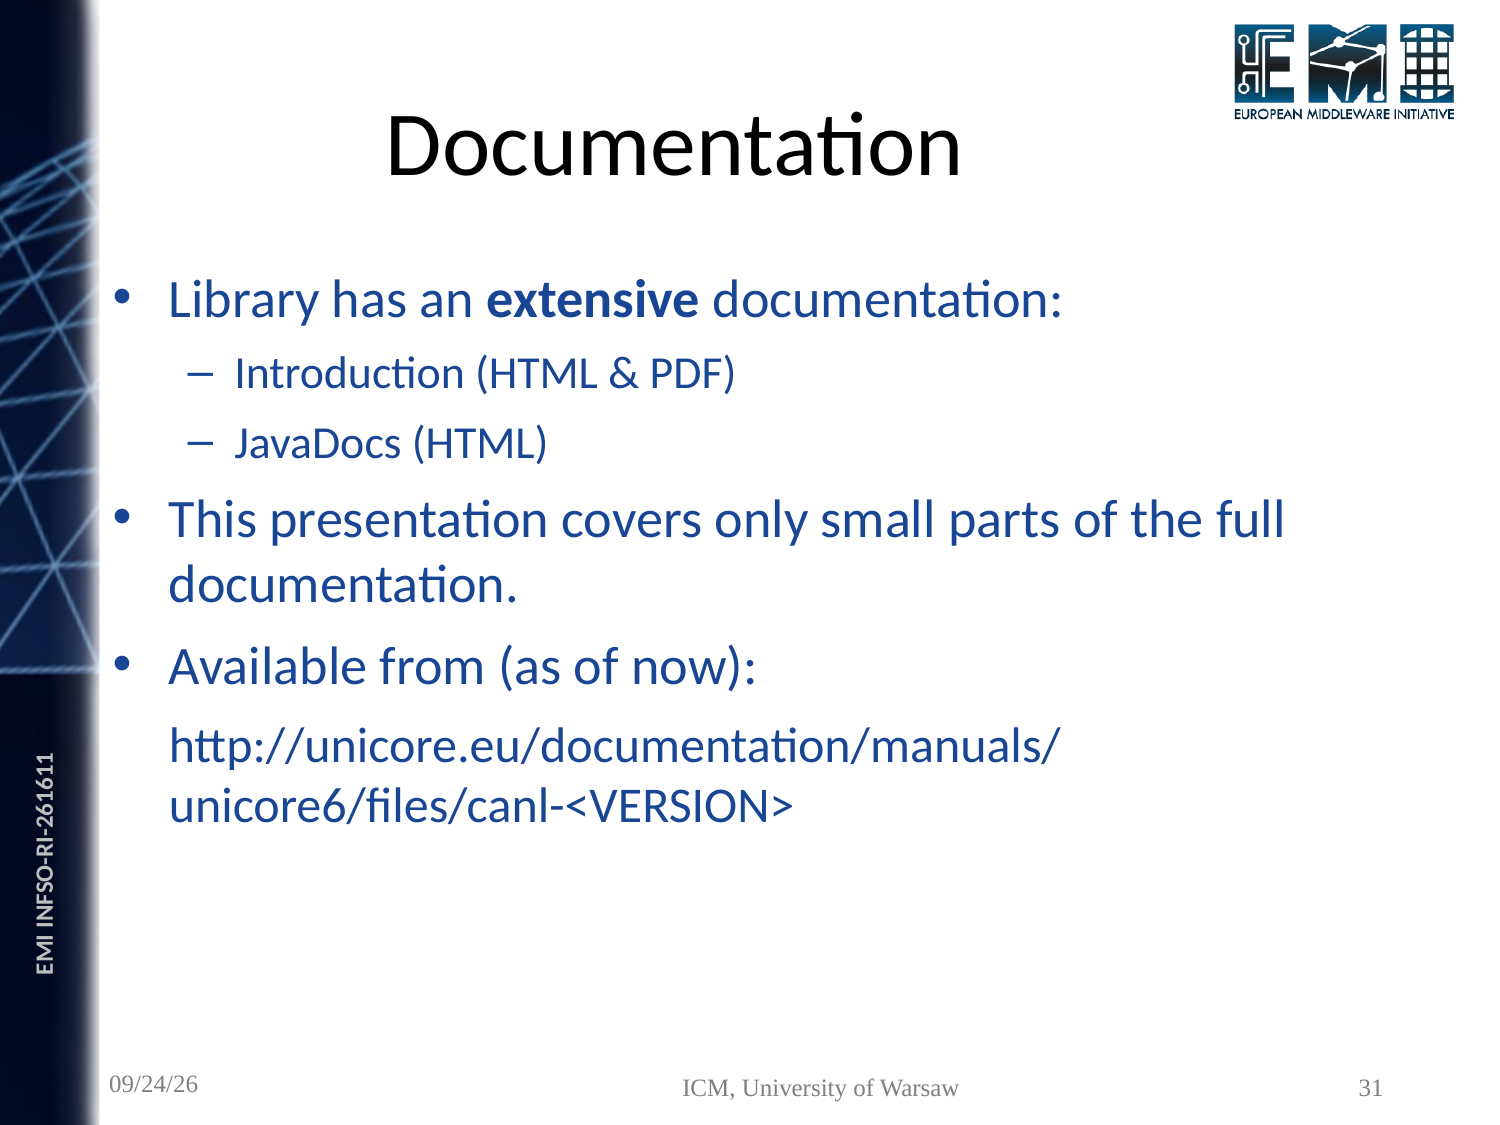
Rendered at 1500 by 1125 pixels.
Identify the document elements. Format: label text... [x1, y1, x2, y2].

title Documentation [112, 44, 1238, 233]
picture [0, 0, 111, 1125]
list Library has an extensive documentation: Introduction (HTML & PDF) JavaDocs (HTML) This presentation covers only small parts of the full documentation. Available from (as of now): http://unicore.eu/documentation/manuals/ unicore6/files/canl-<VERSION> [112, 263, 1425, 1006]
picture [1185, 8, 1500, 140]
